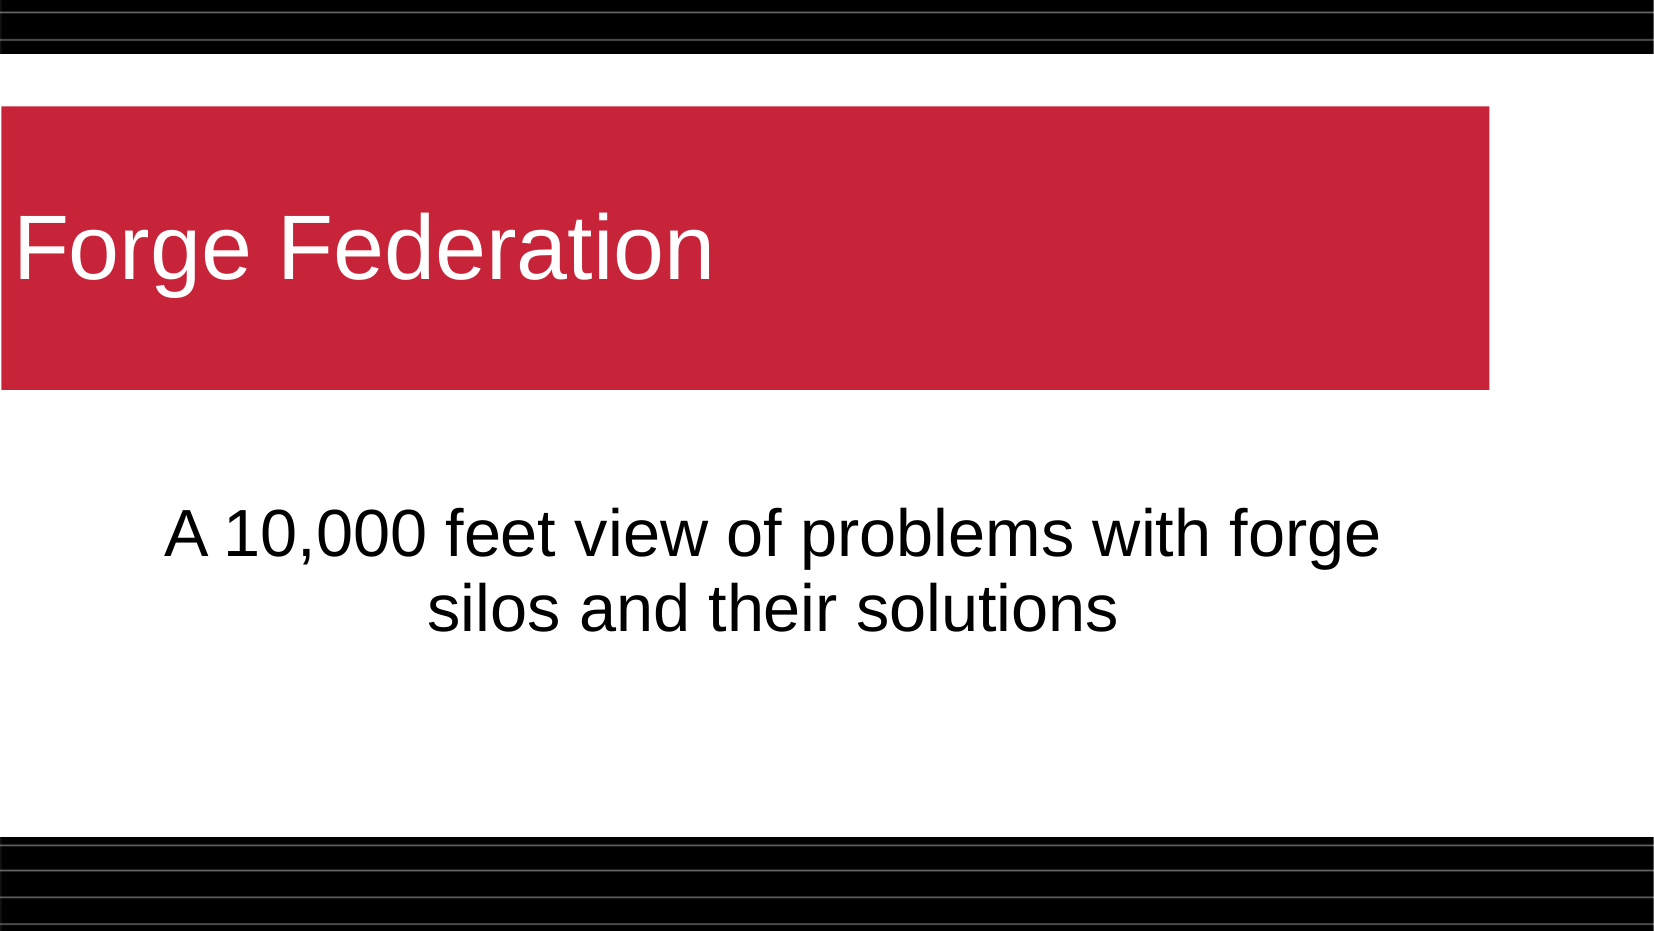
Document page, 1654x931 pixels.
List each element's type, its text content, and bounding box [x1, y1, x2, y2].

picture [0, 837, 1654, 931]
subtitle A 10,000 feet view of problems with forge silos and their solutions [106, 496, 1441, 721]
title Forge Federation [1, 106, 1490, 390]
picture [0, 0, 1654, 54]
